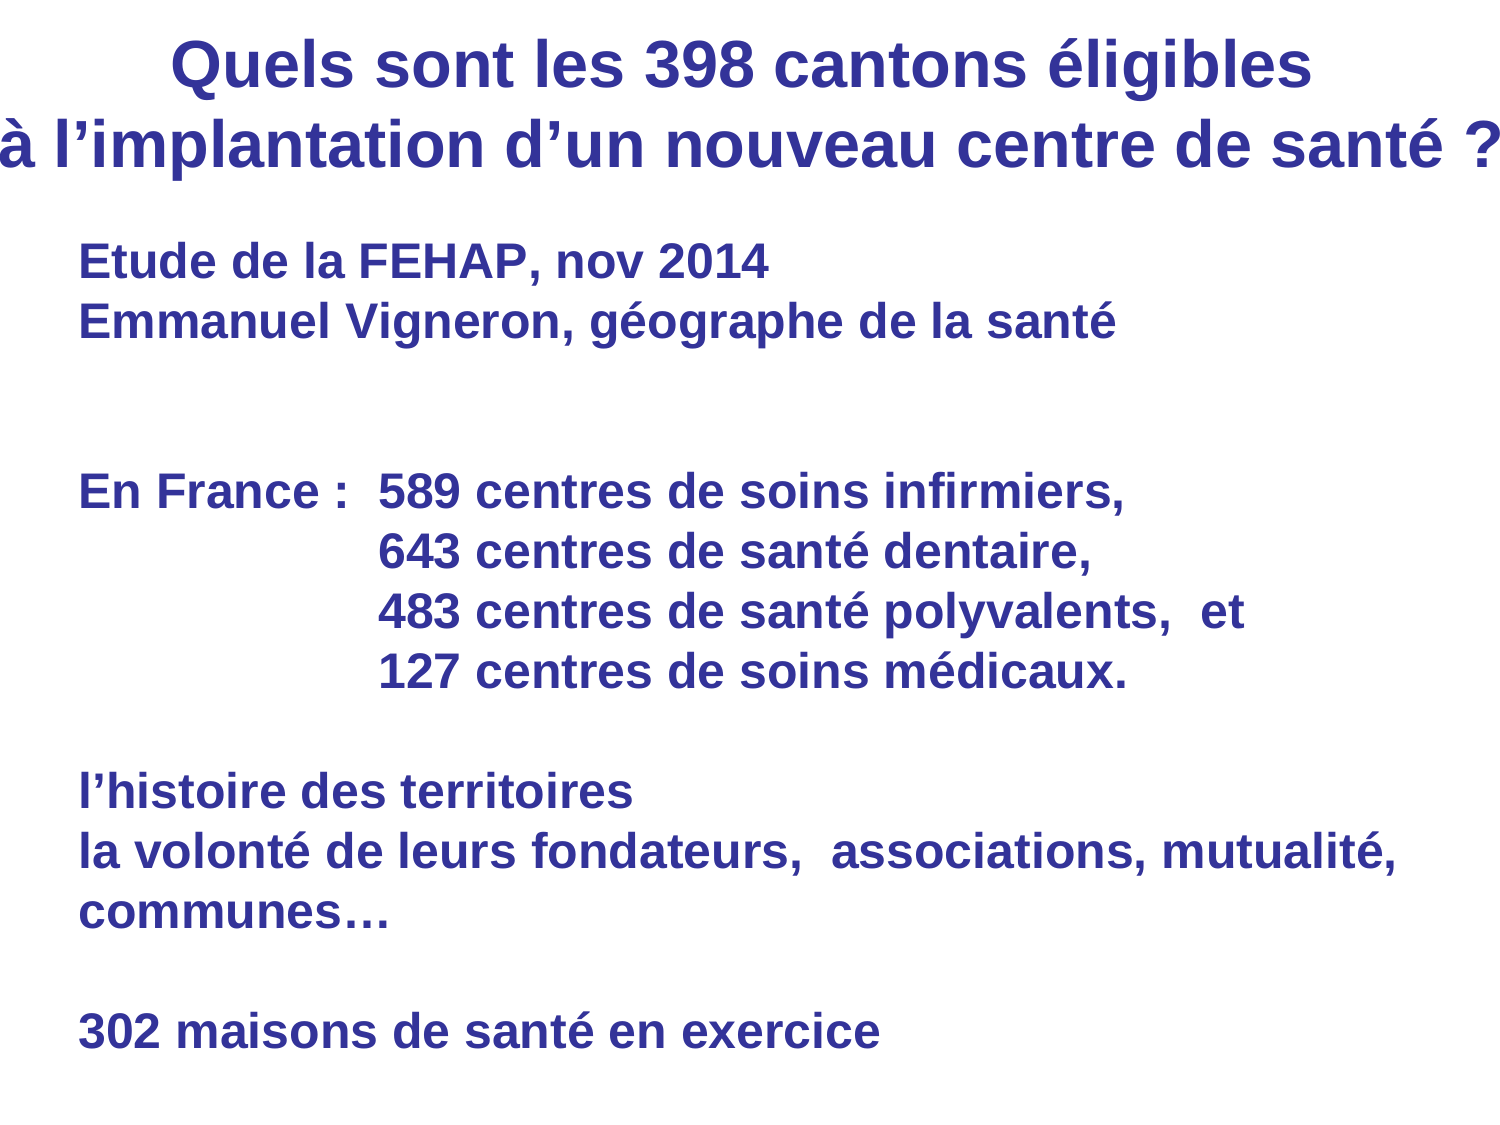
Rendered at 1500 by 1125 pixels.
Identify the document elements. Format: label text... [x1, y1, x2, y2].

text_box Etude de la FEHAP, nov 2014 Emmanuel Vigneron, géographe de la santé En France : 589 centres de soins infirmiers, 643 centres de santé dentaire, 483 centres de santé polyvalents, et 127 centres de soins médicaux. l’histoire des territoires la volonté de leurs fondateurs, associations, mutualité, communes… 302 maisons de santé en exercice [63, 220, 1429, 1125]
text_box Quels sont les 398 cantons éligibles à l’implantation d’un nouveau centre de santé ? [0, 21, 1500, 261]
